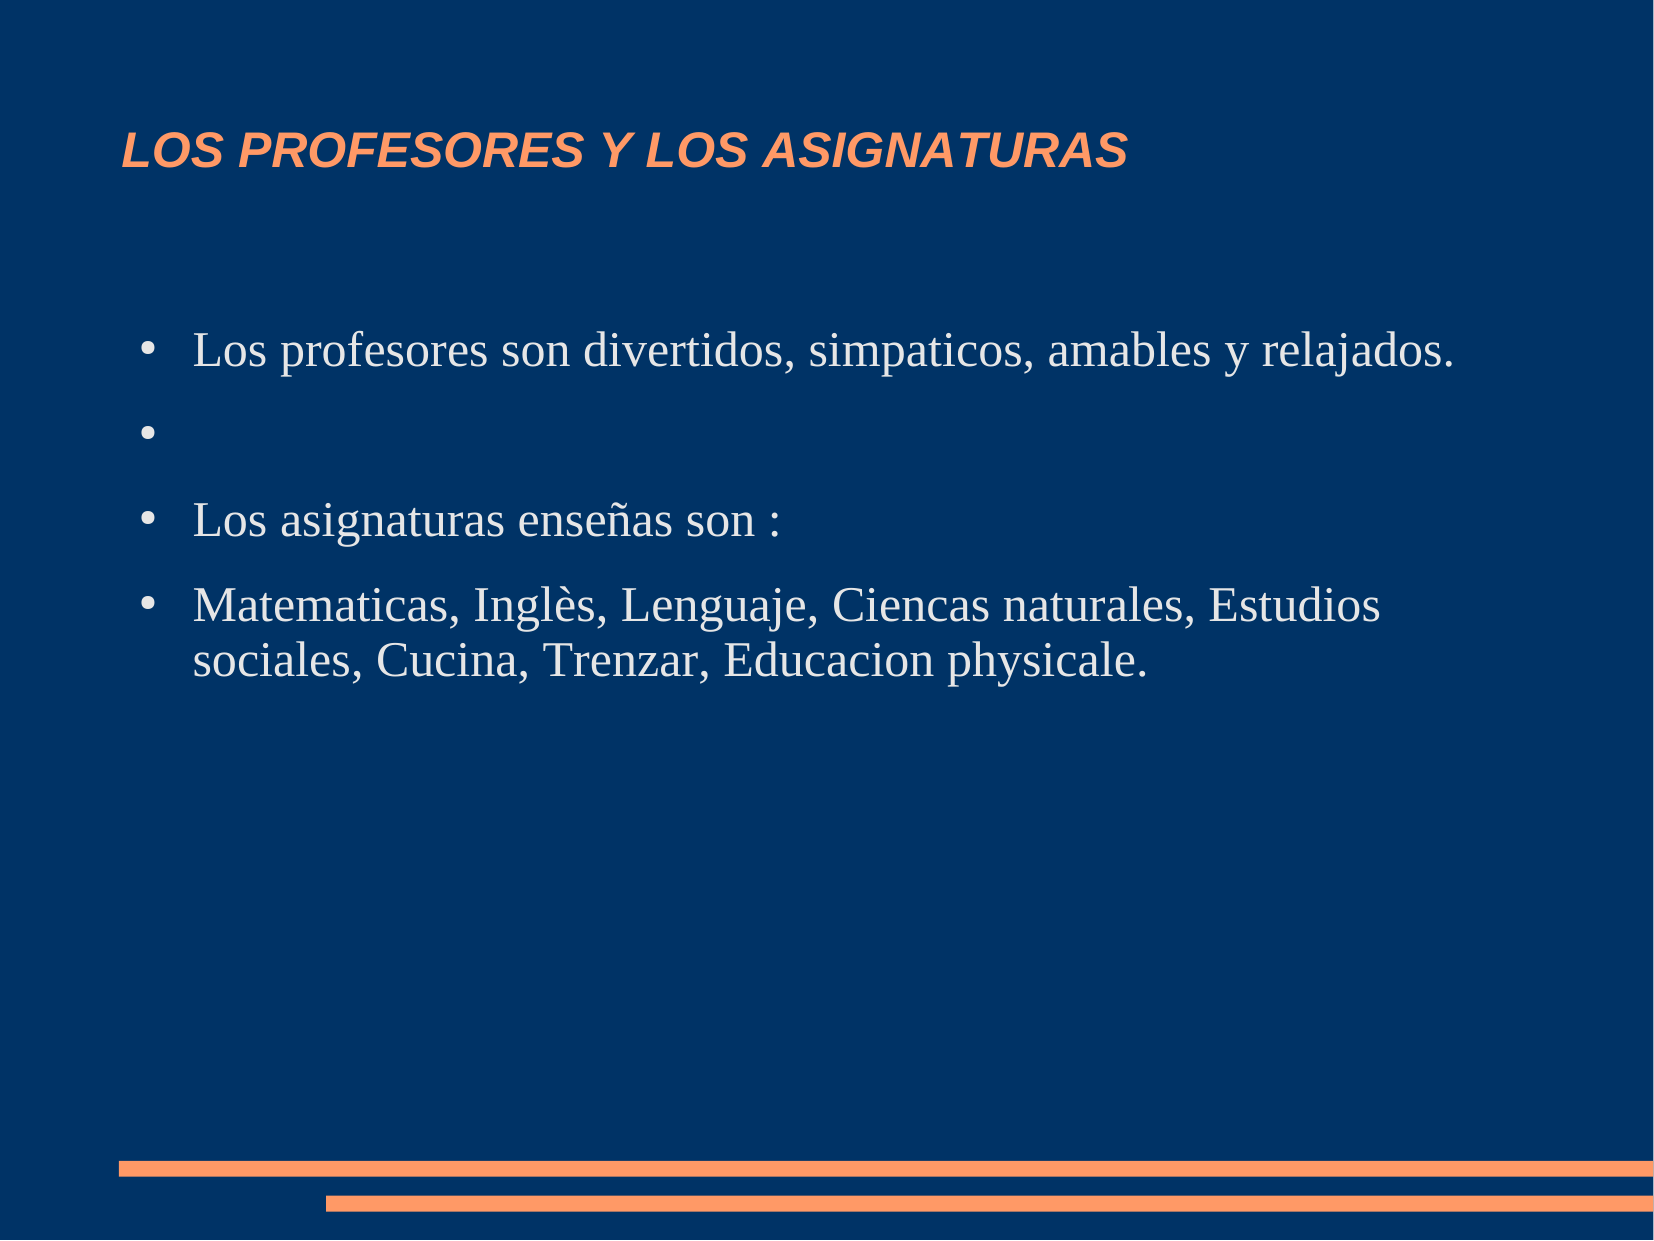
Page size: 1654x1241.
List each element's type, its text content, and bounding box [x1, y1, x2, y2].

list Los profesores son divertidos, simpaticos, amables y relajados. Los asignaturas enseñas son : Matematicas, Inglès, Lenguaje, Ciencas naturales, Estudios sociales, Cucina, Trenzar, Educacion physicale. [121, 322, 1561, 1132]
title LOS PROFESORES Y LOS ASIGNATURAS [121, 46, 1534, 254]
